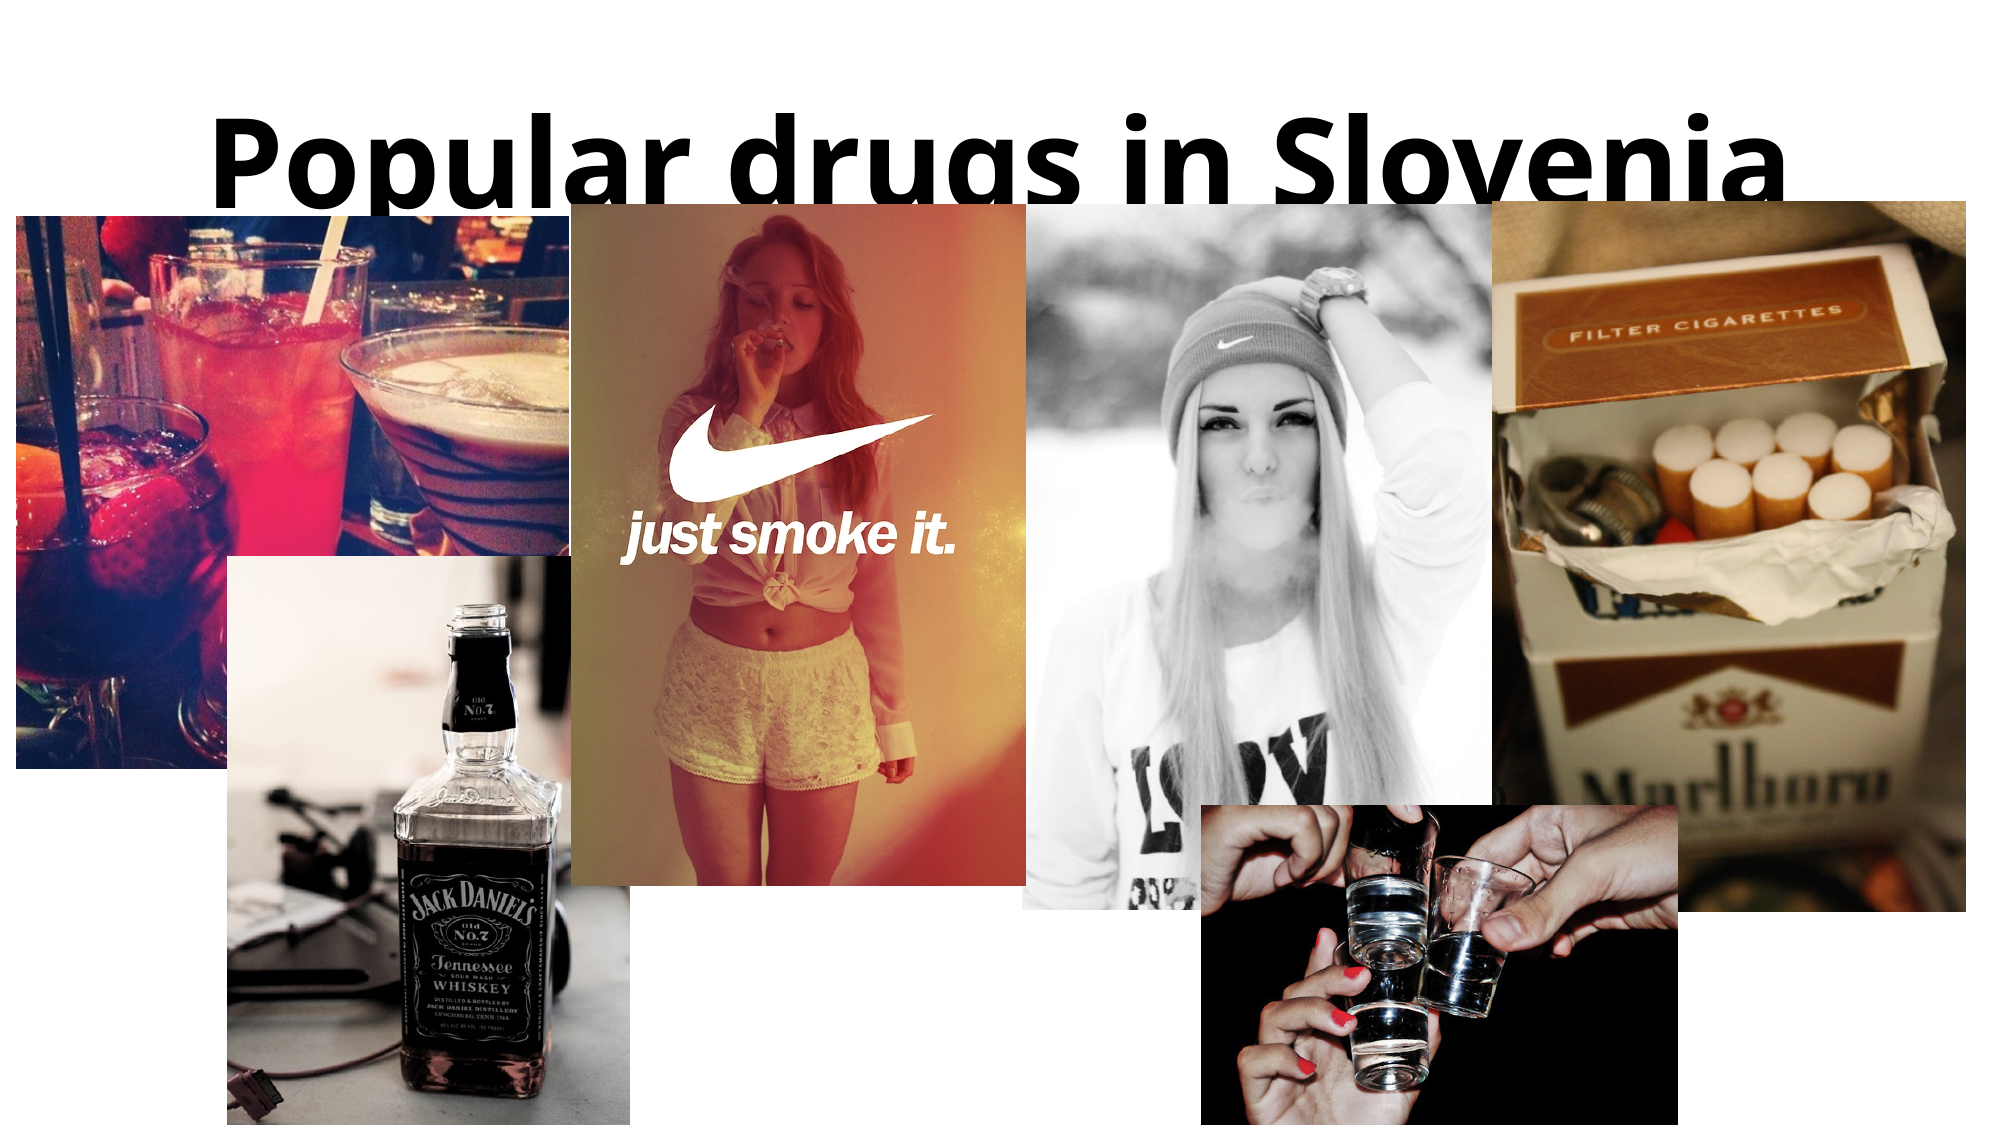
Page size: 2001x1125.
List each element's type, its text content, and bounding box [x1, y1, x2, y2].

picture [16, 201, 1966, 1125]
title Popular drugs in Slovenia [137, 59, 1863, 278]
